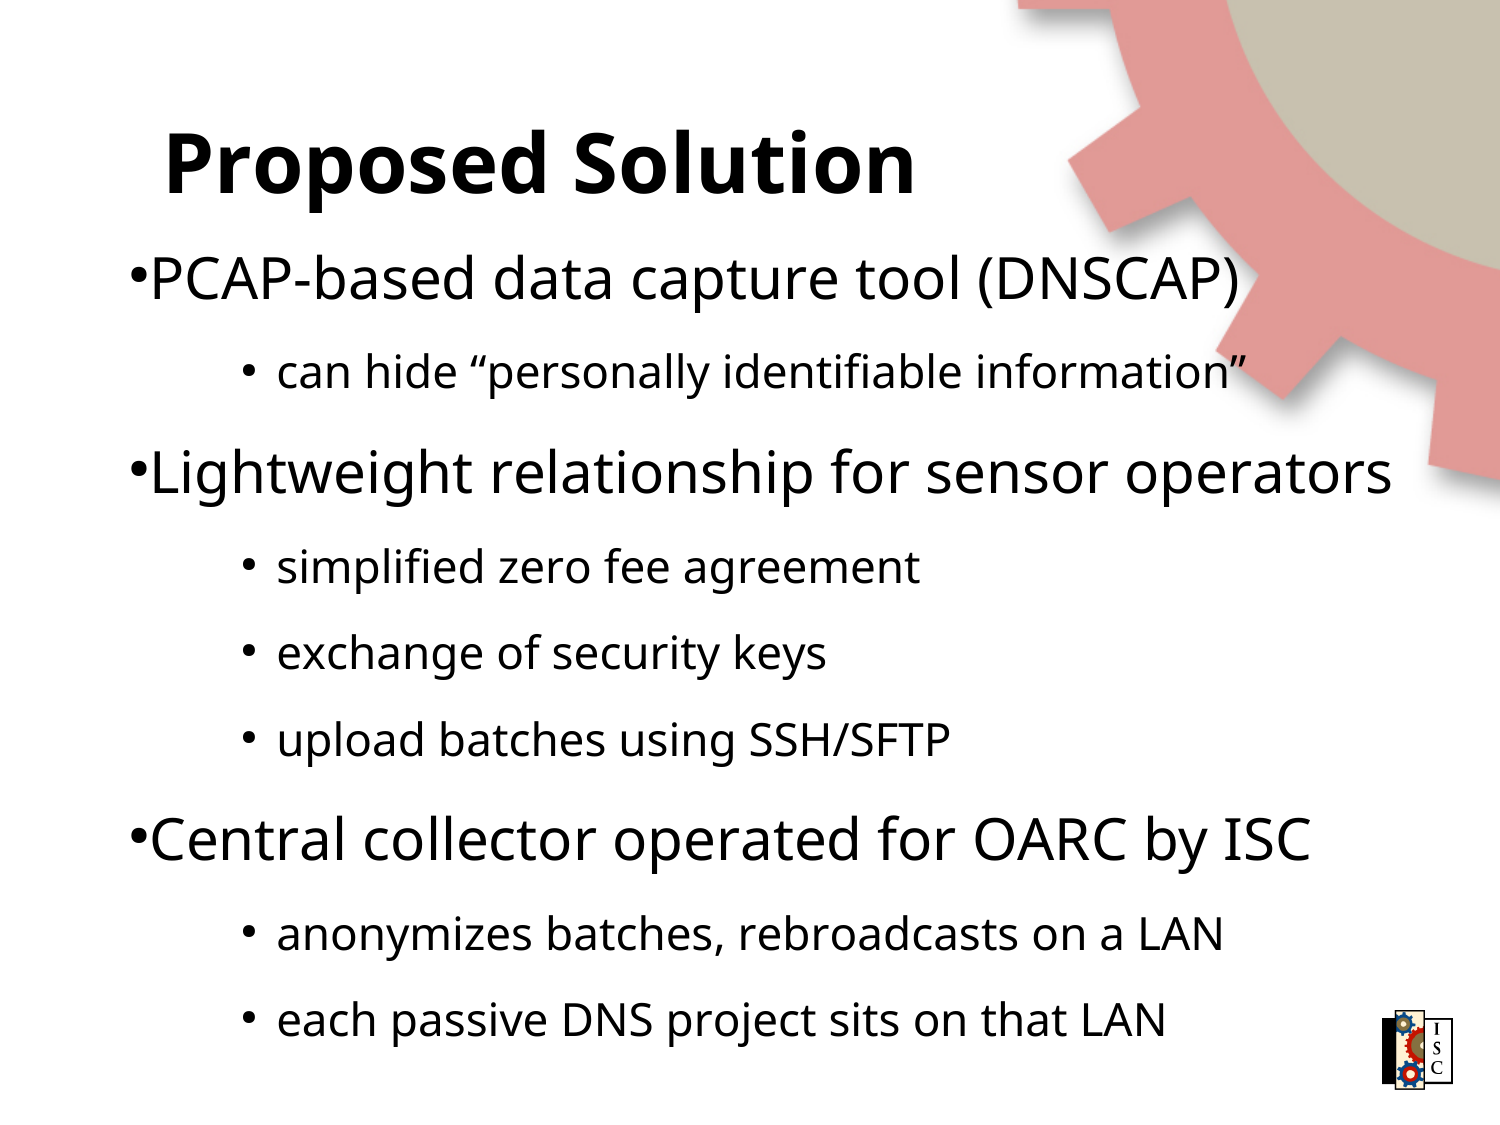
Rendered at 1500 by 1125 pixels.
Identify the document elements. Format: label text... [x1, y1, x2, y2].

title Proposed Solution [162, 30, 1473, 276]
picture [0, 0, 1500, 1125]
list PCAP-based data capture tool (DNSCAP) can hide “personally identifiable information” Lightweight relationship for sensor operators simplified zero fee agreement exchange of security keys upload batches using SSH/SFTP Central collector operated for OARC by ISC anonymizes batches, rebroadcasts on a LAN each passive DNS project sits on that LAN [110, 224, 1426, 1125]
